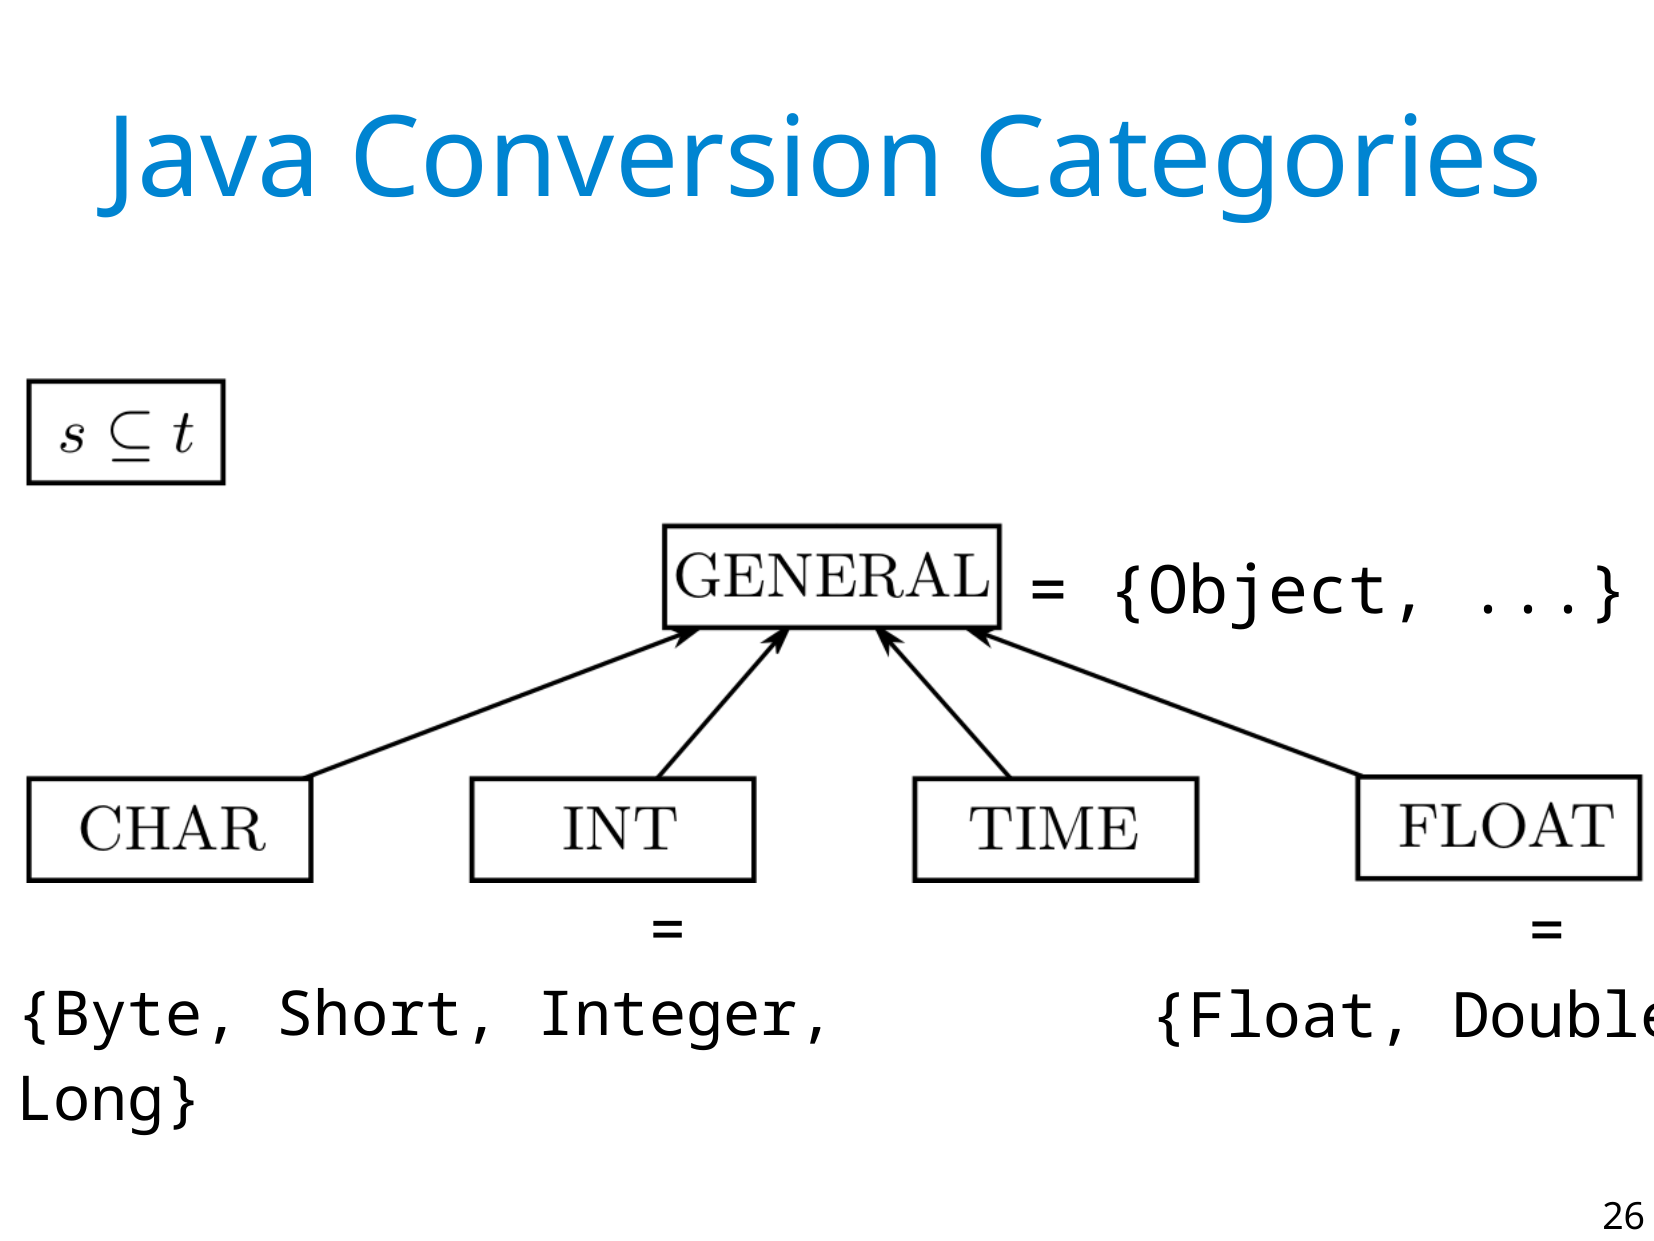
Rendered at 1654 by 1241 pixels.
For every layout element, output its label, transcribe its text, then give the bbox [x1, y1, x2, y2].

text_box = {Float, Double} [1084, 885, 1654, 1141]
text_box = {Object, ...} [957, 542, 1654, 657]
title Java Conversion Categories [60, 49, 1591, 257]
text_box = {Byte, Short, Integer, Long} [0, 885, 964, 1141]
picture [0, 341, 1654, 883]
